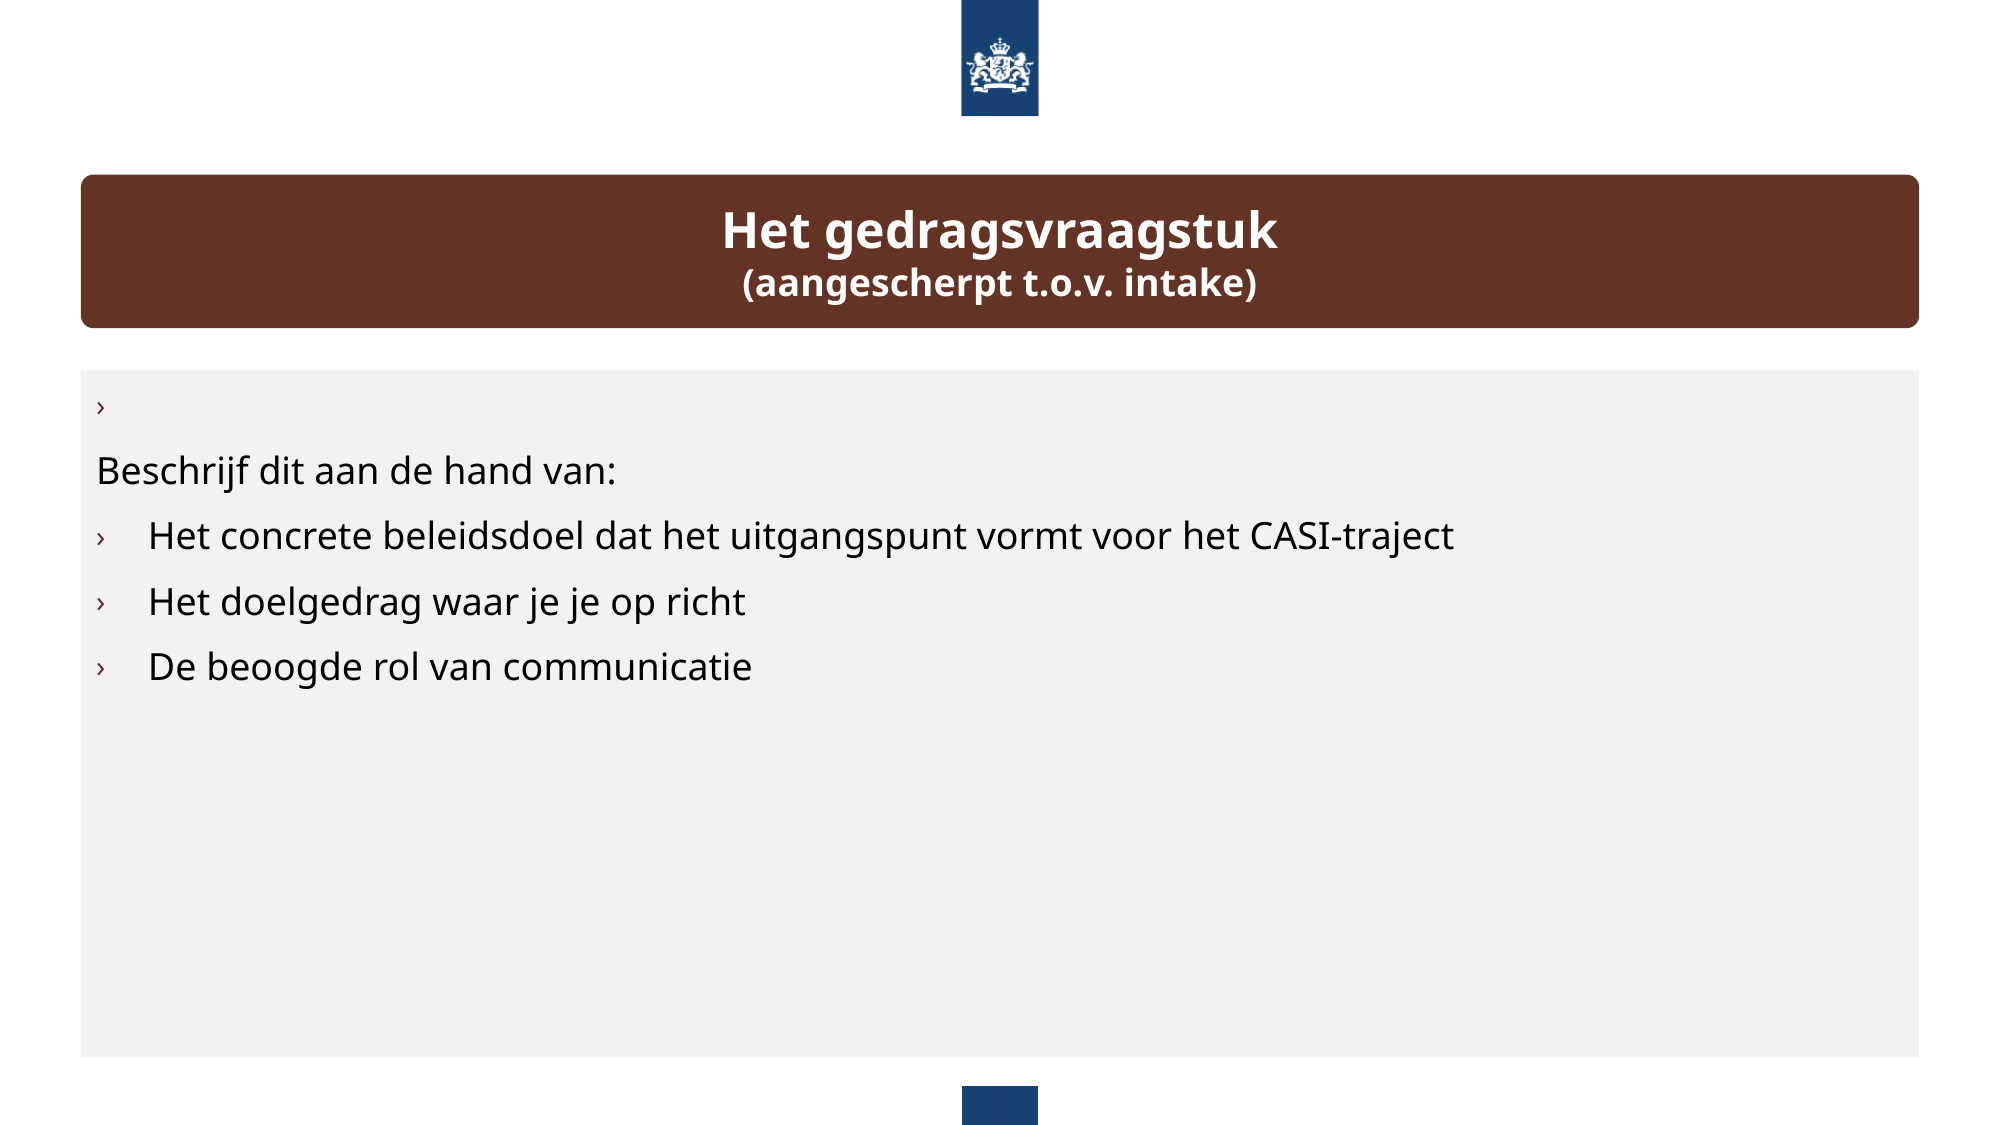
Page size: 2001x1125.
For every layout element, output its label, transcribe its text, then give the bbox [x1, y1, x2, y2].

text_box Beschrijf dit aan de hand van: Het concrete beleidsdoel dat het uitgangspunt vormt voor het CASI-traject Het doelgedrag waar je je op richt De beoogde rol van communicatie [80, 370, 1919, 1057]
text_box Het gedragsvraagstuk (aangescherpt t.o.v. intake) [80, 174, 1920, 329]
